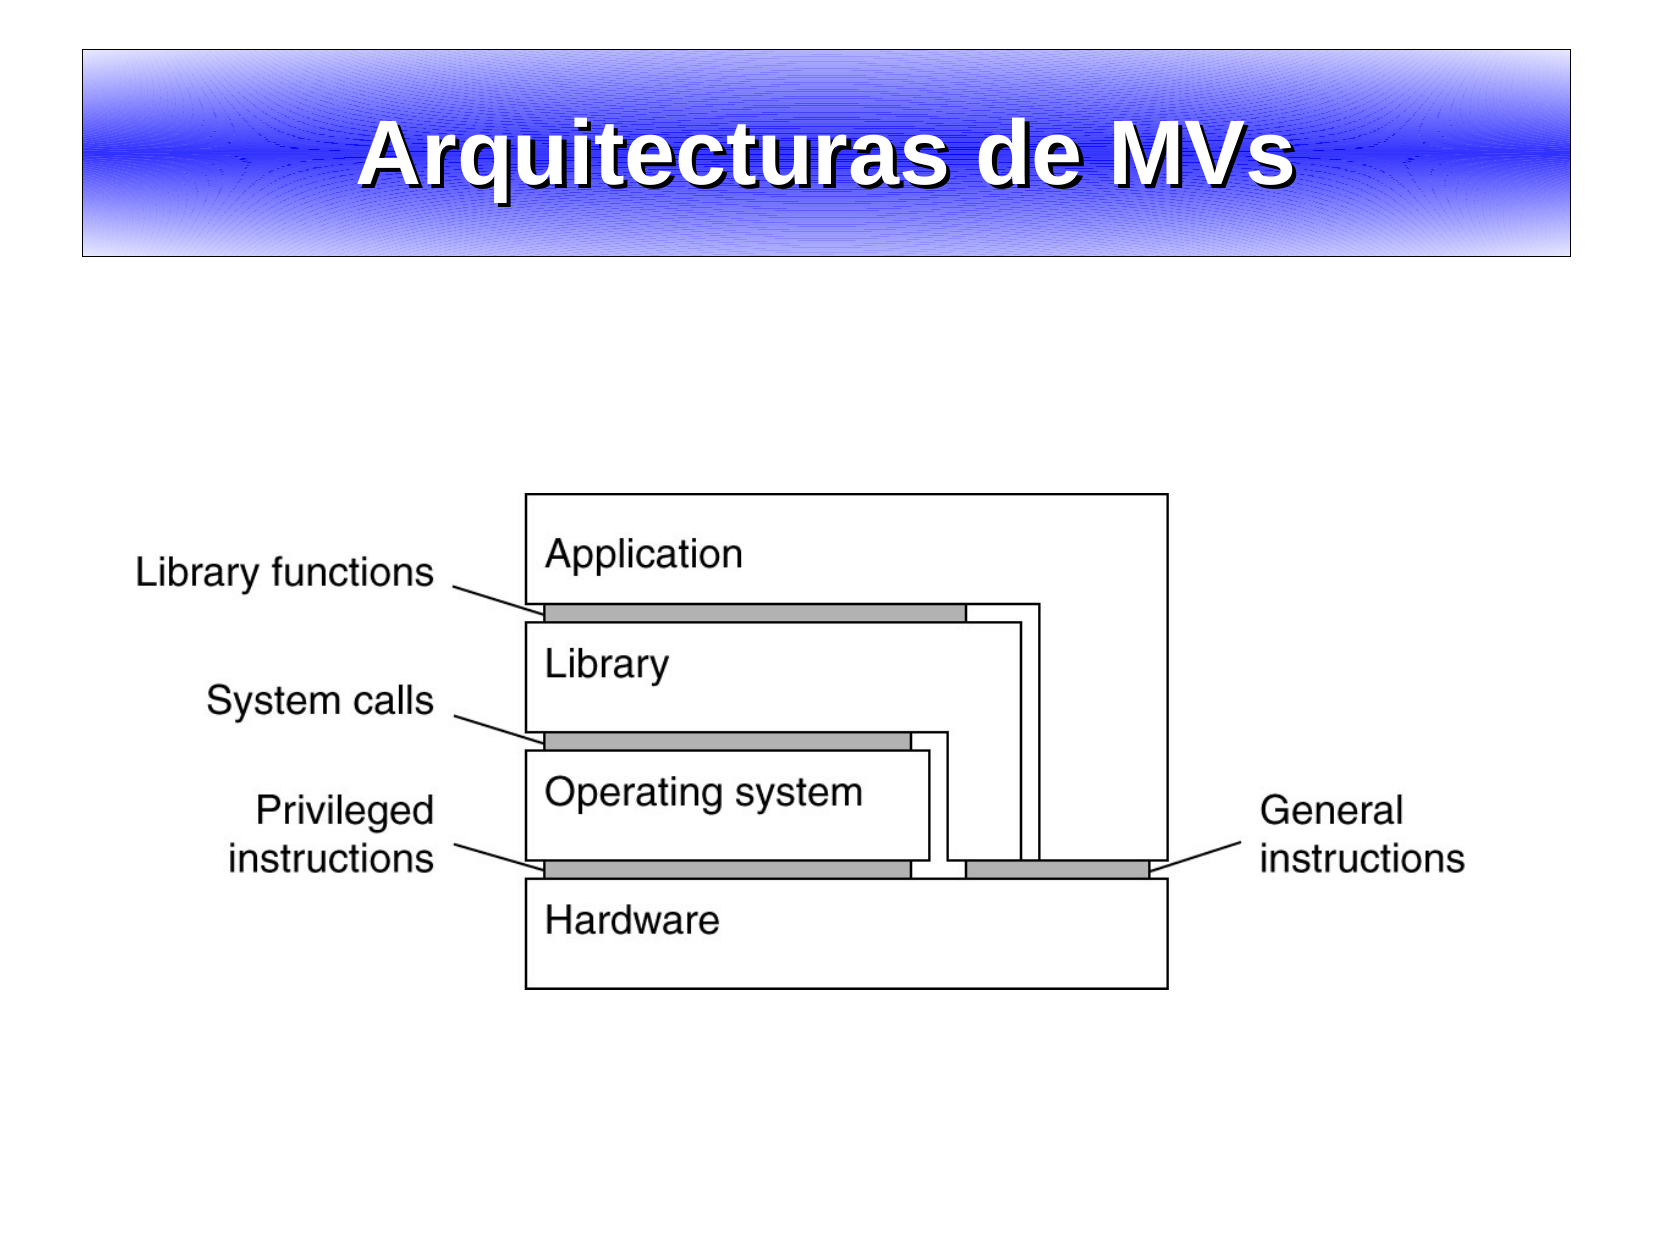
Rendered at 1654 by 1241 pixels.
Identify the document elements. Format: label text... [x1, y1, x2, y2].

title Arquitecturas de MVs [82, 49, 1571, 257]
picture [135, 493, 1466, 991]
